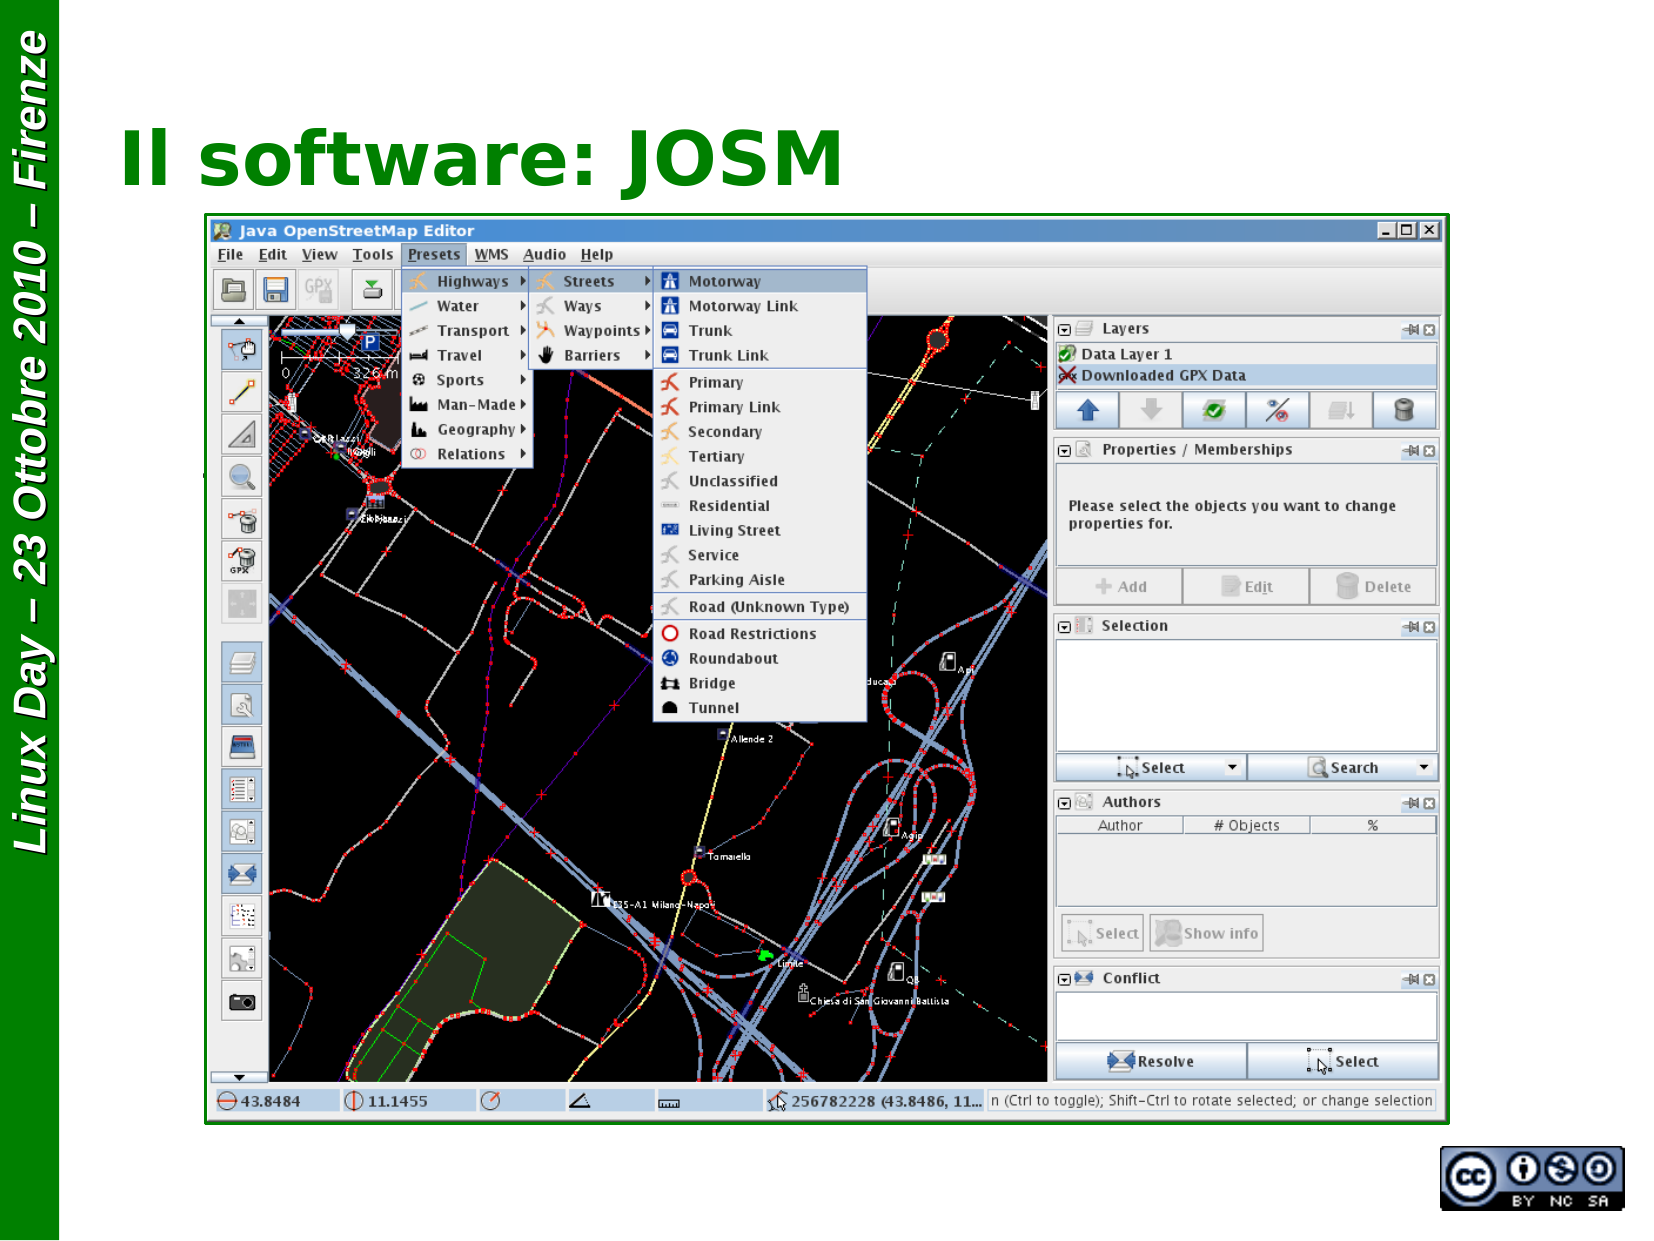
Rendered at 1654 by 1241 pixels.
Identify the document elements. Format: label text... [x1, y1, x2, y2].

picture [1440, 1146, 1625, 1211]
picture [206, 215, 1447, 1123]
title Il software: JOSM [118, 63, 1565, 257]
